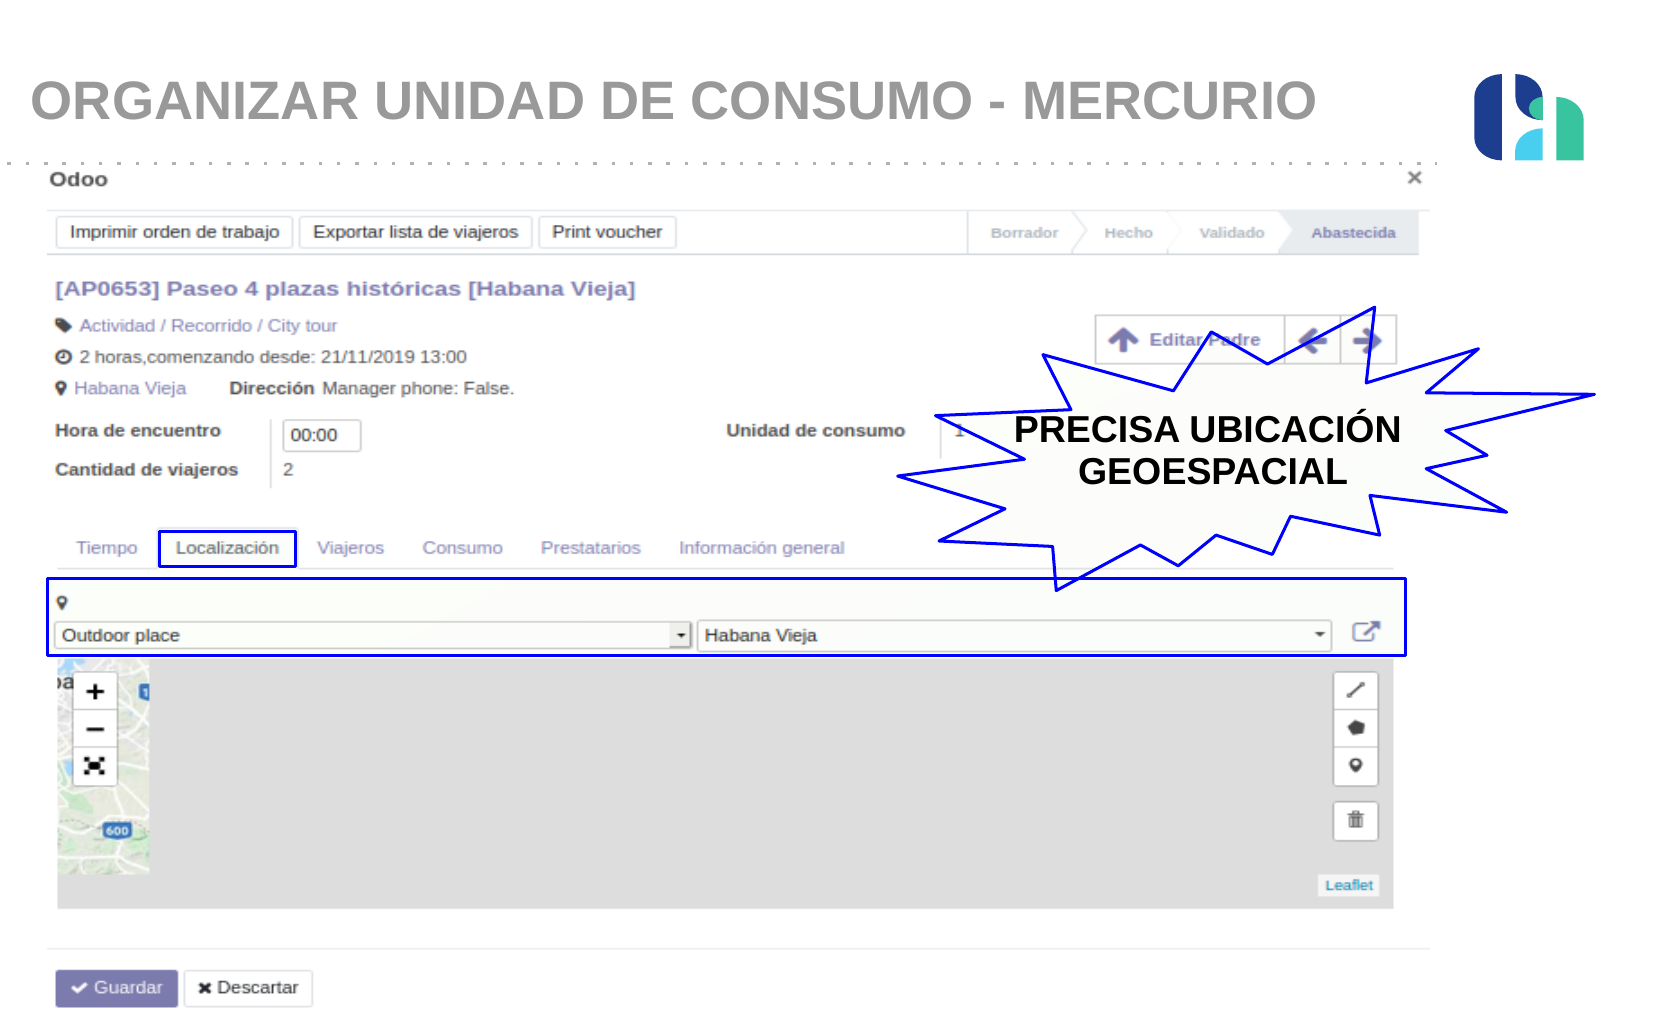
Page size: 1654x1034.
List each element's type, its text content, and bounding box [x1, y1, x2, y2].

picture [1474, 74, 1584, 161]
text_box [159, 531, 296, 567]
text_box ORGANIZAR UNIDAD DE CONSUMO - MERCURIO [30, 59, 1335, 142]
picture [47, 163, 1430, 578]
text_box [47, 578, 1406, 656]
text_box PRECISA UBICACIÓN GEOESPACIAL [897, 307, 1594, 590]
picture [47, 496, 1430, 1014]
